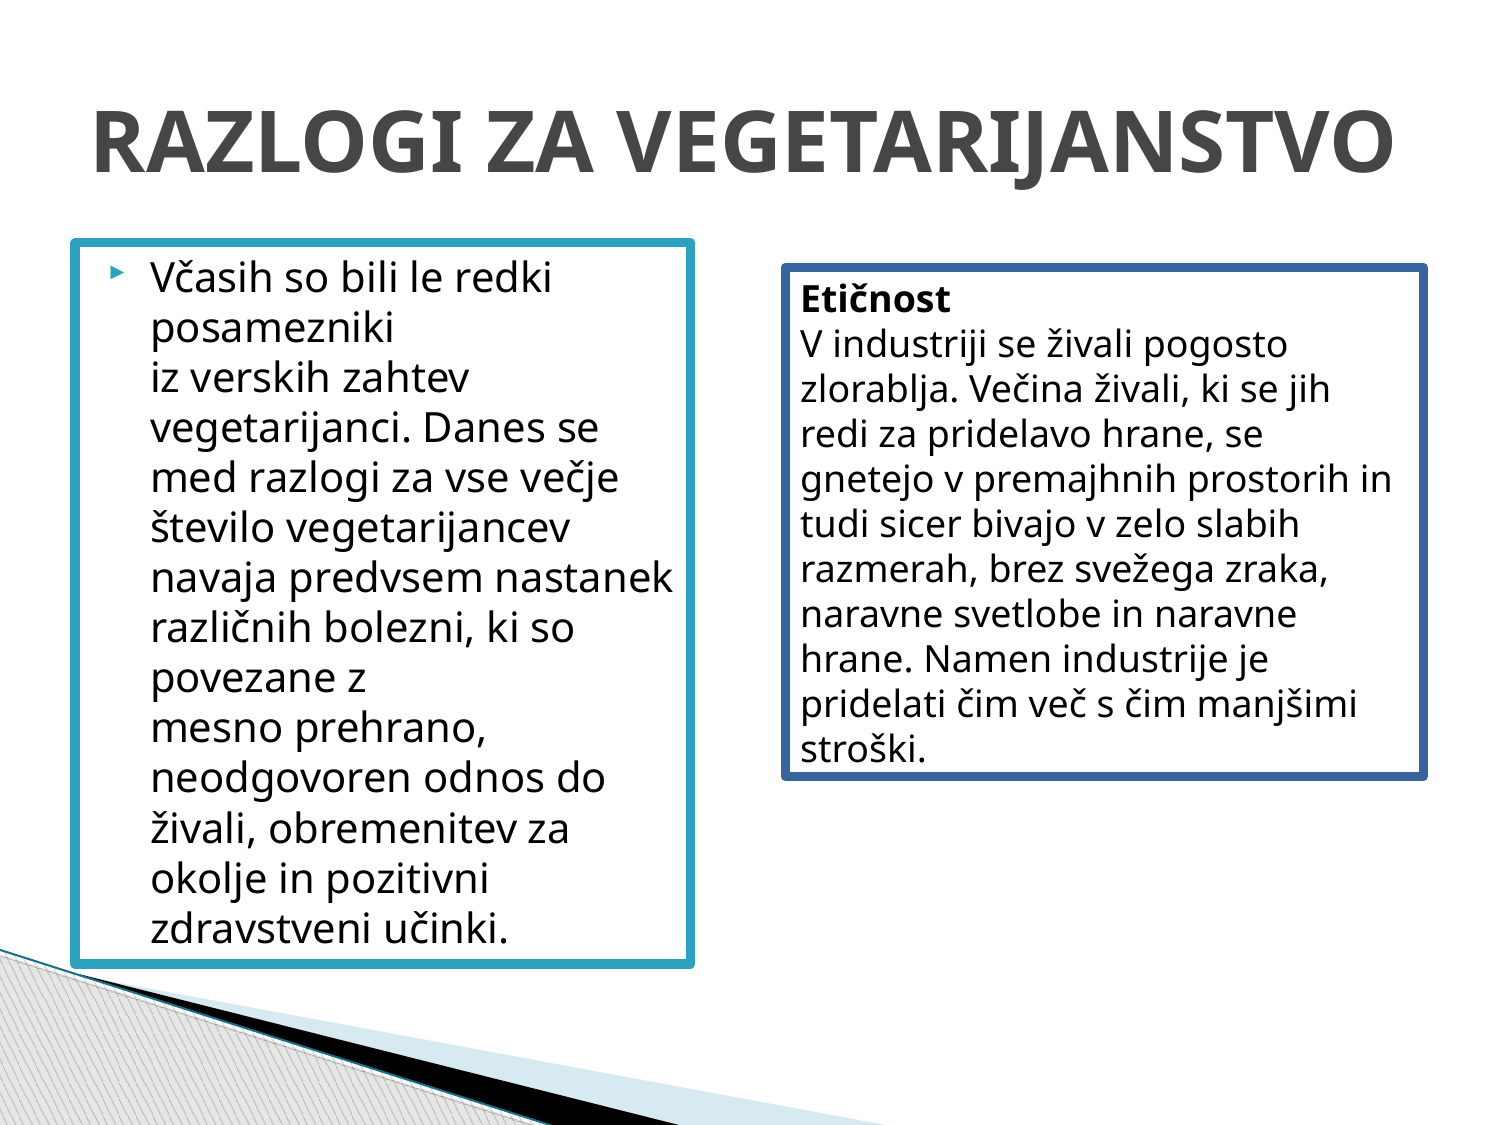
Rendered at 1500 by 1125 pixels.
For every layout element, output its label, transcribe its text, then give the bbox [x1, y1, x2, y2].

list Včasih so bili le redki posamezniki iz verskih zahtev vegetarijanci. Danes se med razlogi za vse večje število vegetarijancev navaja predvsem nastanek različnih bolezni, ki so povezane z mesno prehrano, neodgovoren odnos do živali, obremenitev za okolje in pozitivni zdravstveni učinki. [75, 242, 691, 965]
title RAZLOGI ZA VEGETARIJANSTVO [75, 45, 1425, 233]
text_box Etičnost V industriji se živali pogosto zlorablja. Večina živali, ki se jih redi za pridelavo hrane, se gnetejo v premajhnih prostorih in tudi sicer bivajo v zelo slabih razmerah, brez svežega zraka, naravne svetlobe in naravne hrane. Namen industrije je pridelati čim več s čim manjšimi stroški. [785, 267, 1424, 777]
